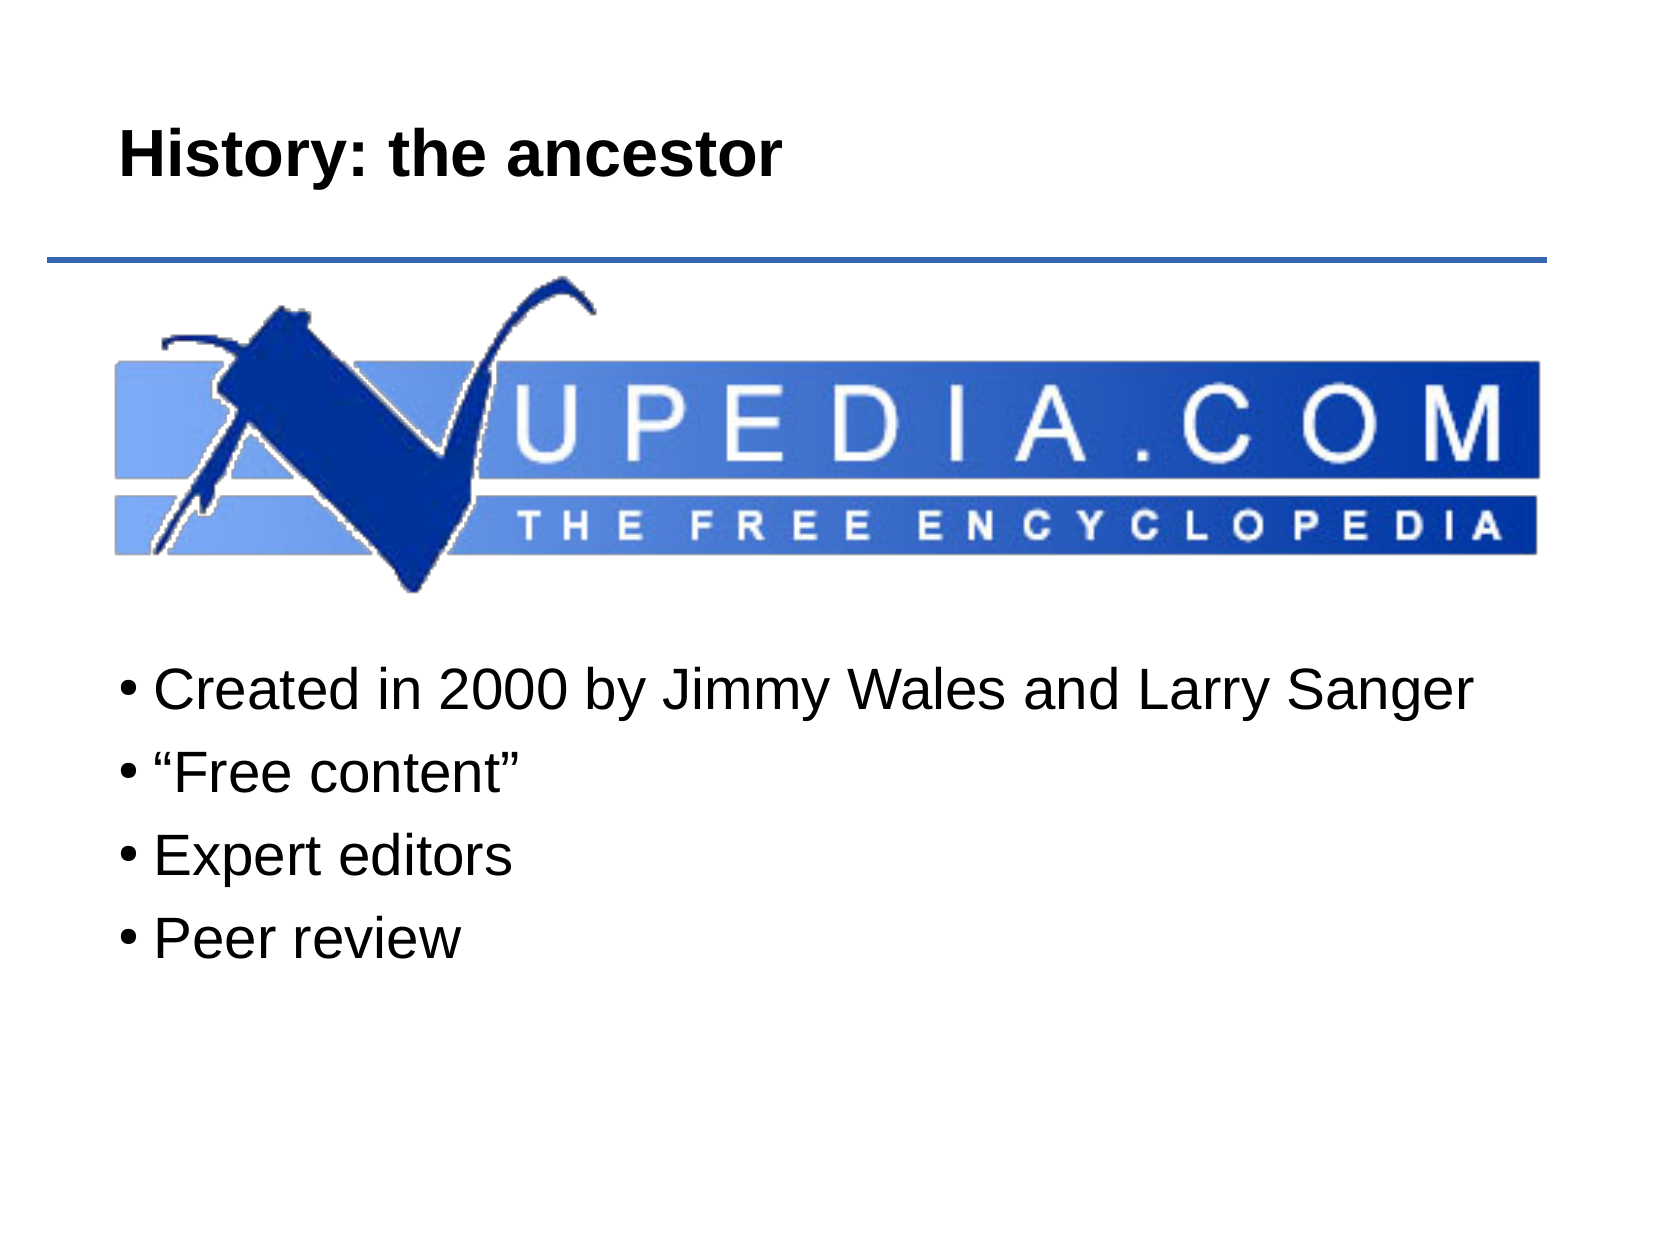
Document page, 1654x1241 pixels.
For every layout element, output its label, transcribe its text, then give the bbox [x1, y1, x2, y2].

picture [99, 266, 1555, 608]
subtitle Created in 2000 by Jimmy Wales and Larry Sanger “Free content” Expert editors Peer review [118, 290, 1571, 1170]
title History: the ancestor [118, 49, 1571, 257]
